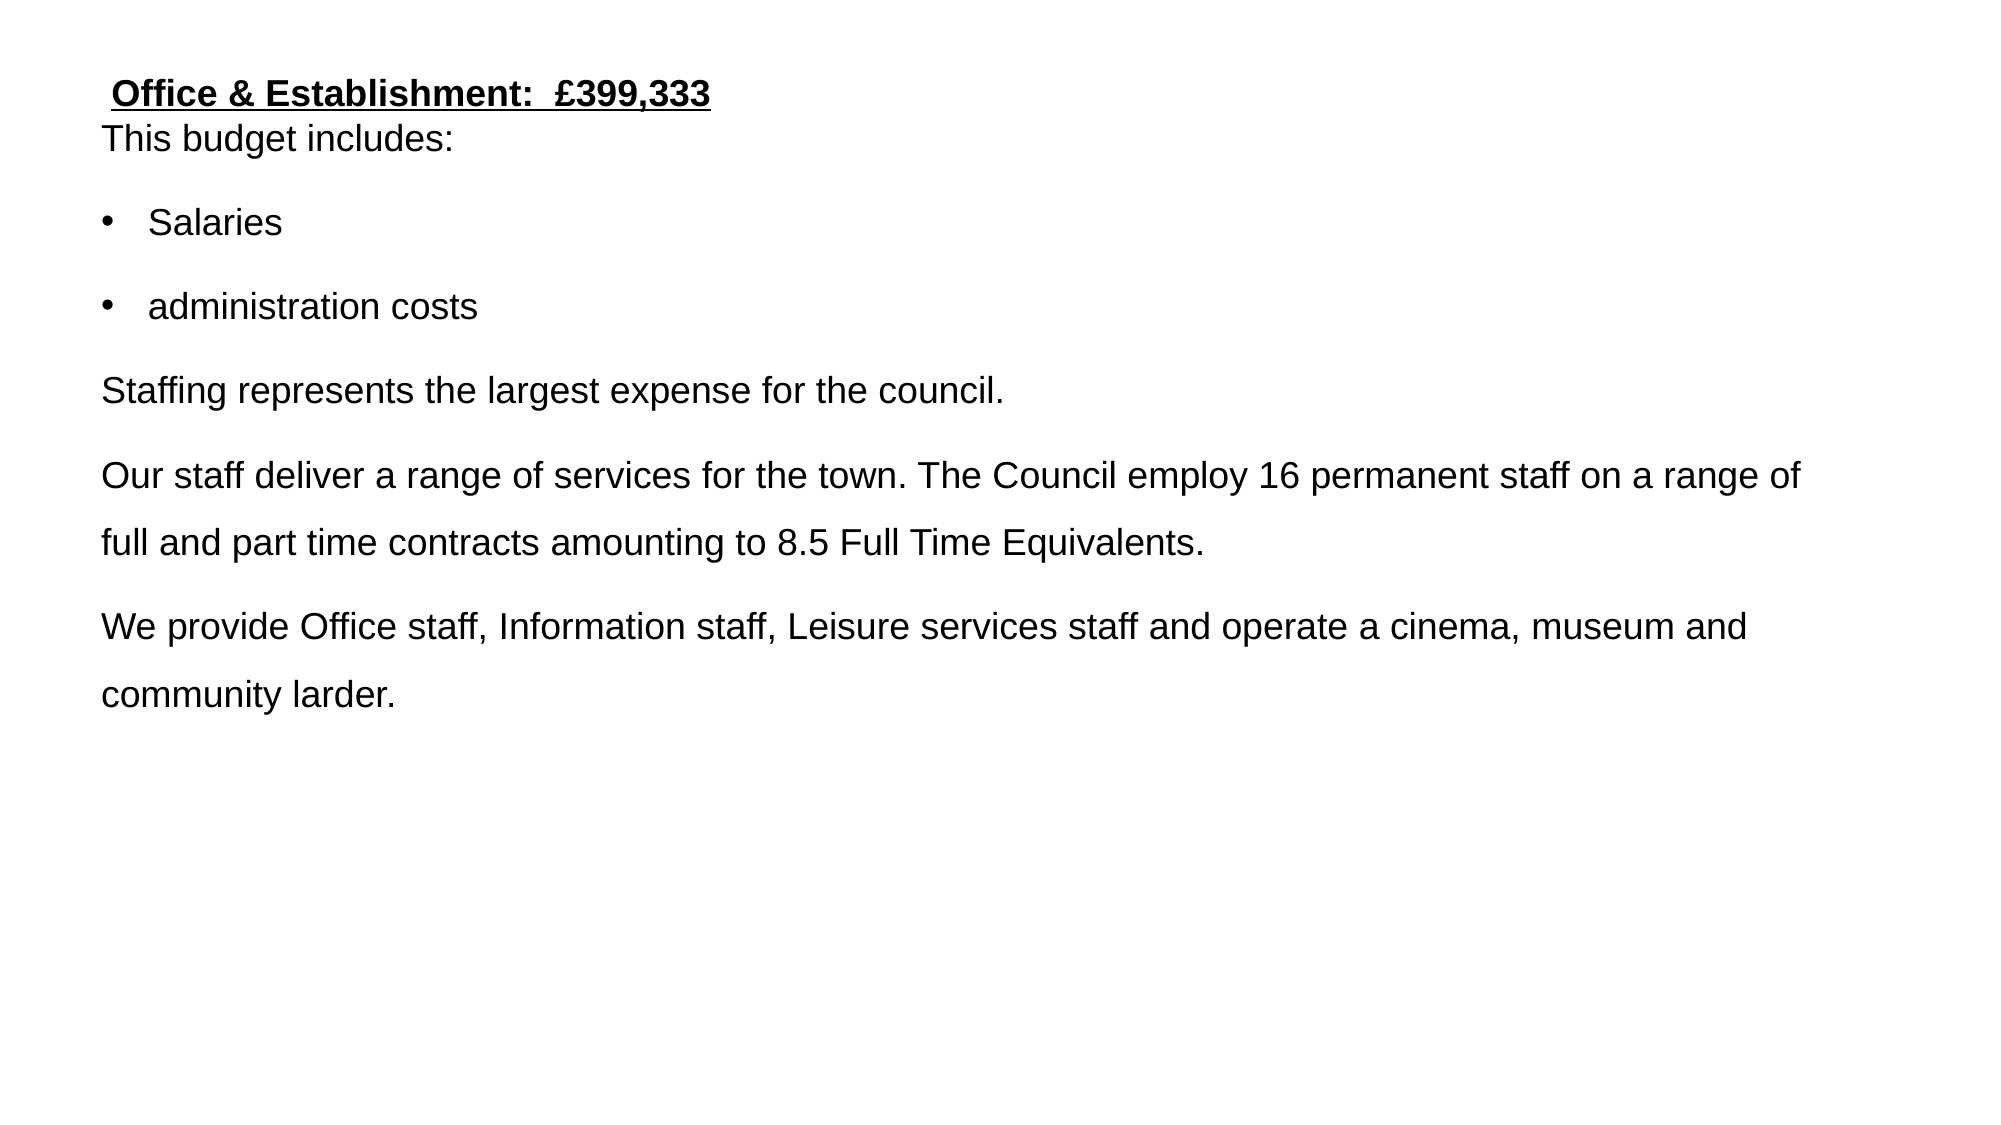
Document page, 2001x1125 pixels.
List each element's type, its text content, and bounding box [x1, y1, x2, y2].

text_box Office & Establishment: £399,333 This budget includes: Salaries administration costs Staffing represents the largest expense for the council. Our staff deliver a range of services for the town. The Council employ 16 permanent staff on a range of full and part time contracts amounting to 8.5 Full Time Equivalents. We provide Office staff, Information staff, Leisure services staff and operate a cinema, museum and community larder. [86, 39, 1857, 807]
